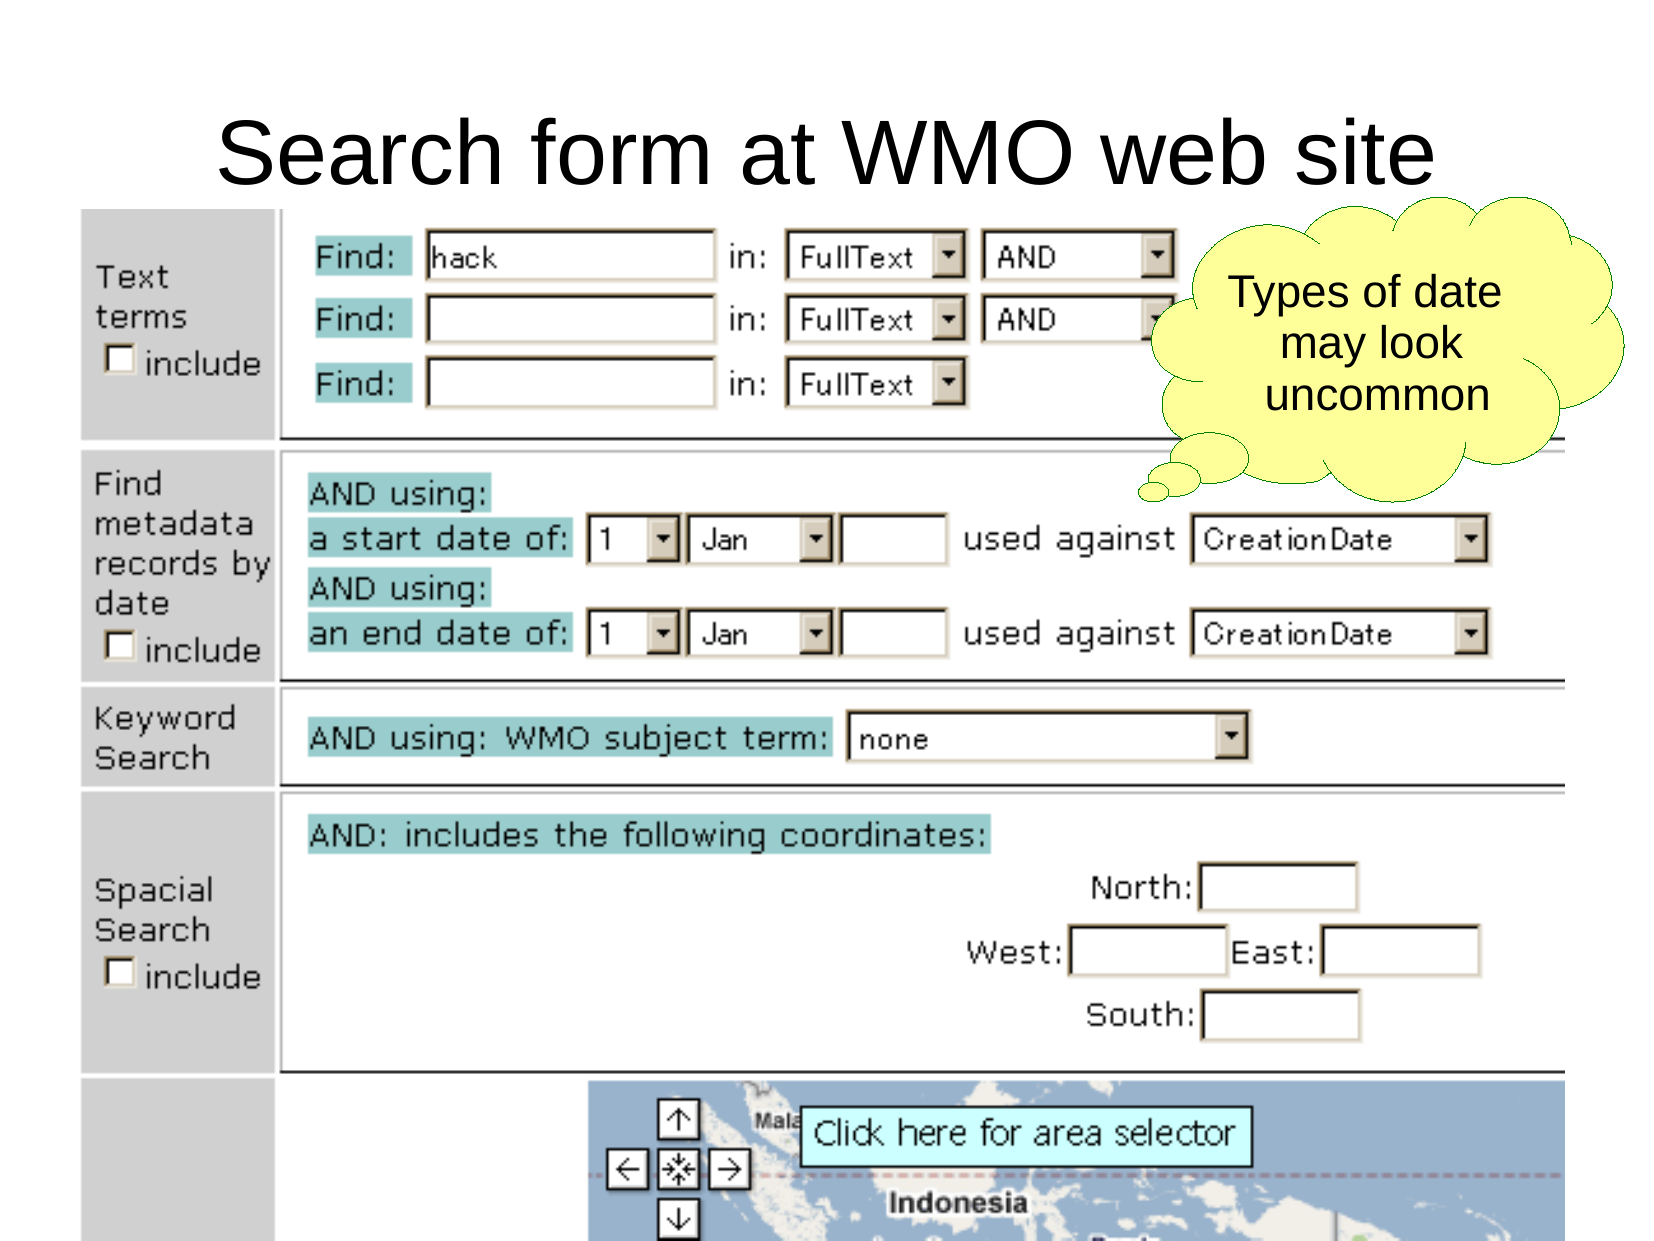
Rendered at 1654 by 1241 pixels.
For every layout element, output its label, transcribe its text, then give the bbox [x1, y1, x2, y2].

picture [59, 209, 1565, 1241]
title Search form at WMO web site [82, 49, 1571, 235]
text_box Types of date may look uncommon [1138, 197, 1625, 503]
picture [1377, 209, 1405, 220]
picture [1555, 209, 1565, 221]
